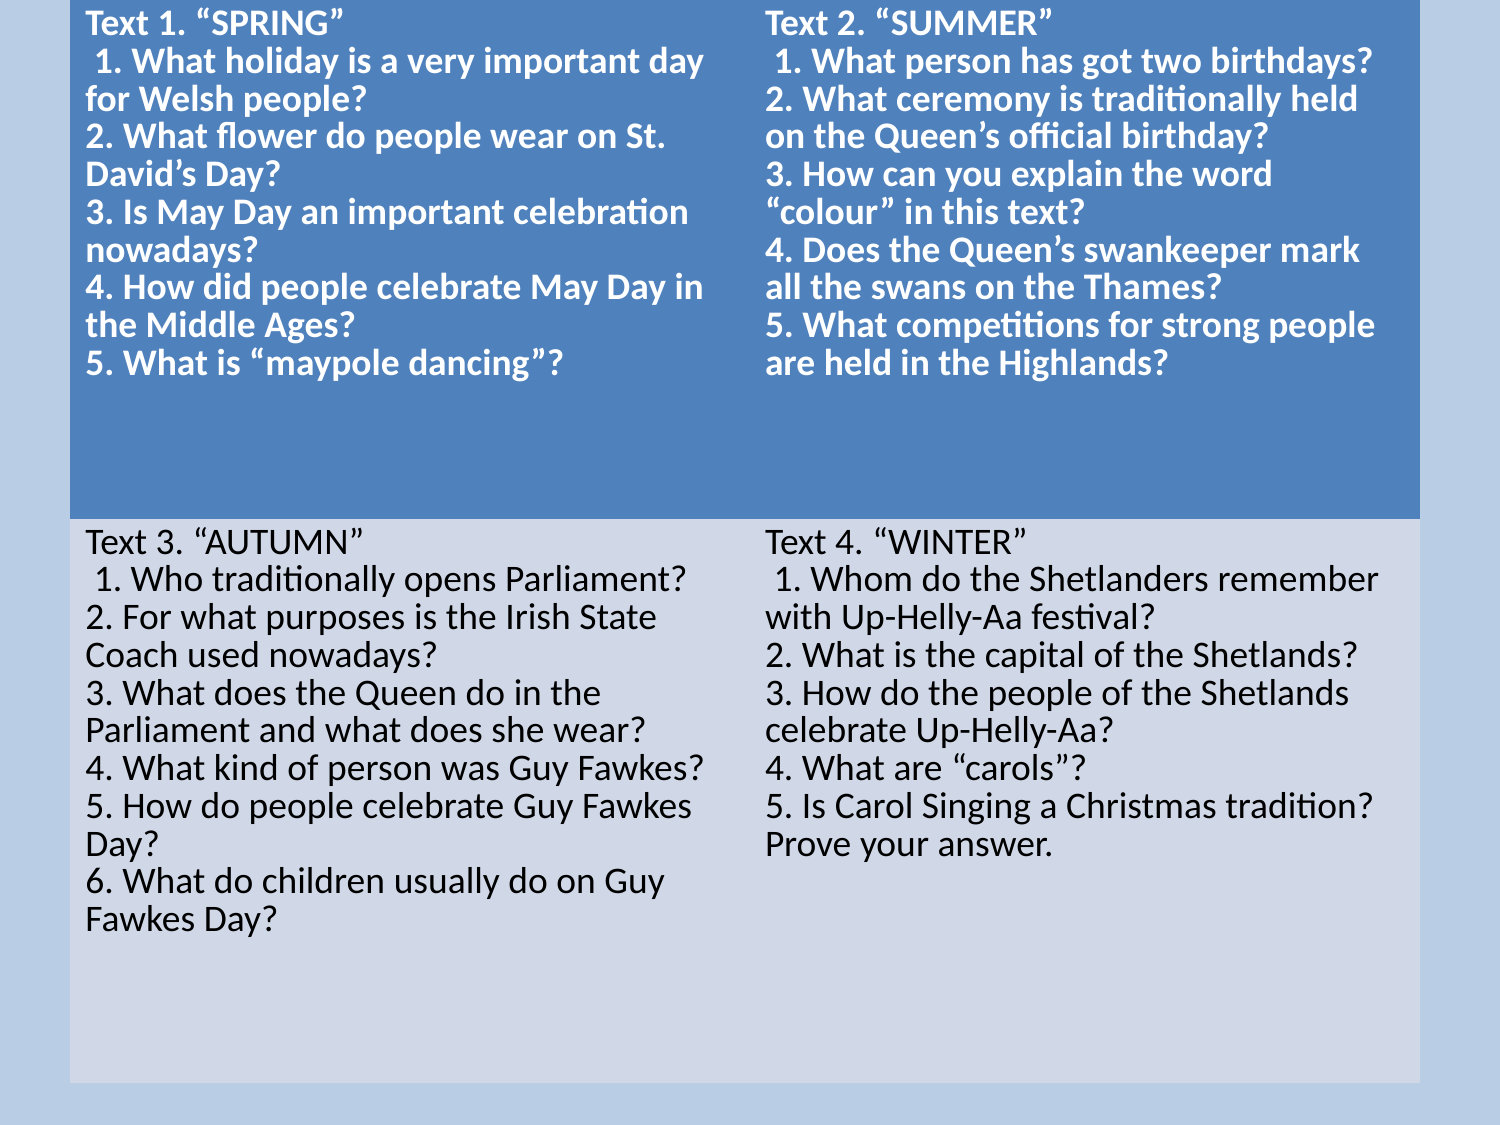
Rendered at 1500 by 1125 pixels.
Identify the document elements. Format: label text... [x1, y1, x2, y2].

table_cell Text 4. “WINTER” 1. Whom do the Shetlanders remember with Up-Helly-Aa festival? 2. What is the capital of the Shetlands? 3. How do the people of the Shetlands celebrate Up-Helly-Aa? 4. What are “carols”? 5. Is Carol Singing a Christmas tradition? Prove your answer. [750, 519, 1420, 1083]
table_header Text 1. “SPRING” 1. What holiday is a very important day for Welsh people? 2. What flower do people wear on St. David’s Day? 3. Is May Day an important celebration nowadays? 4. How did people celebrate May Day in the Middle Ages? 5. What is “maypole dancing”? [70, 0, 750, 519]
table_cell Text 3. “AUTUMN” 1. Who traditionally opens Parliament? 2. For what purposes is the Irish State Coach used nowadays? 3. What does the Queen do in the Parliament and what does she wear? 4. What kind of person was Guy Fawkes? 5. How do people celebrate Guy Fawkes Day? 6. What do children usually do on Guy Fawkes Day? [70, 519, 750, 1083]
table_header Text 2. “SUMMER” 1. What person has got two birthdays? 2. What ceremony is traditionally held on the Queen’s official birthday? 3. How can you explain the word “colour” in this text? 4. Does the Queen’s swankeeper mark all the swans on the Thames? 5. What competitions for strong people are held in the Highlands? [750, 0, 1420, 519]
